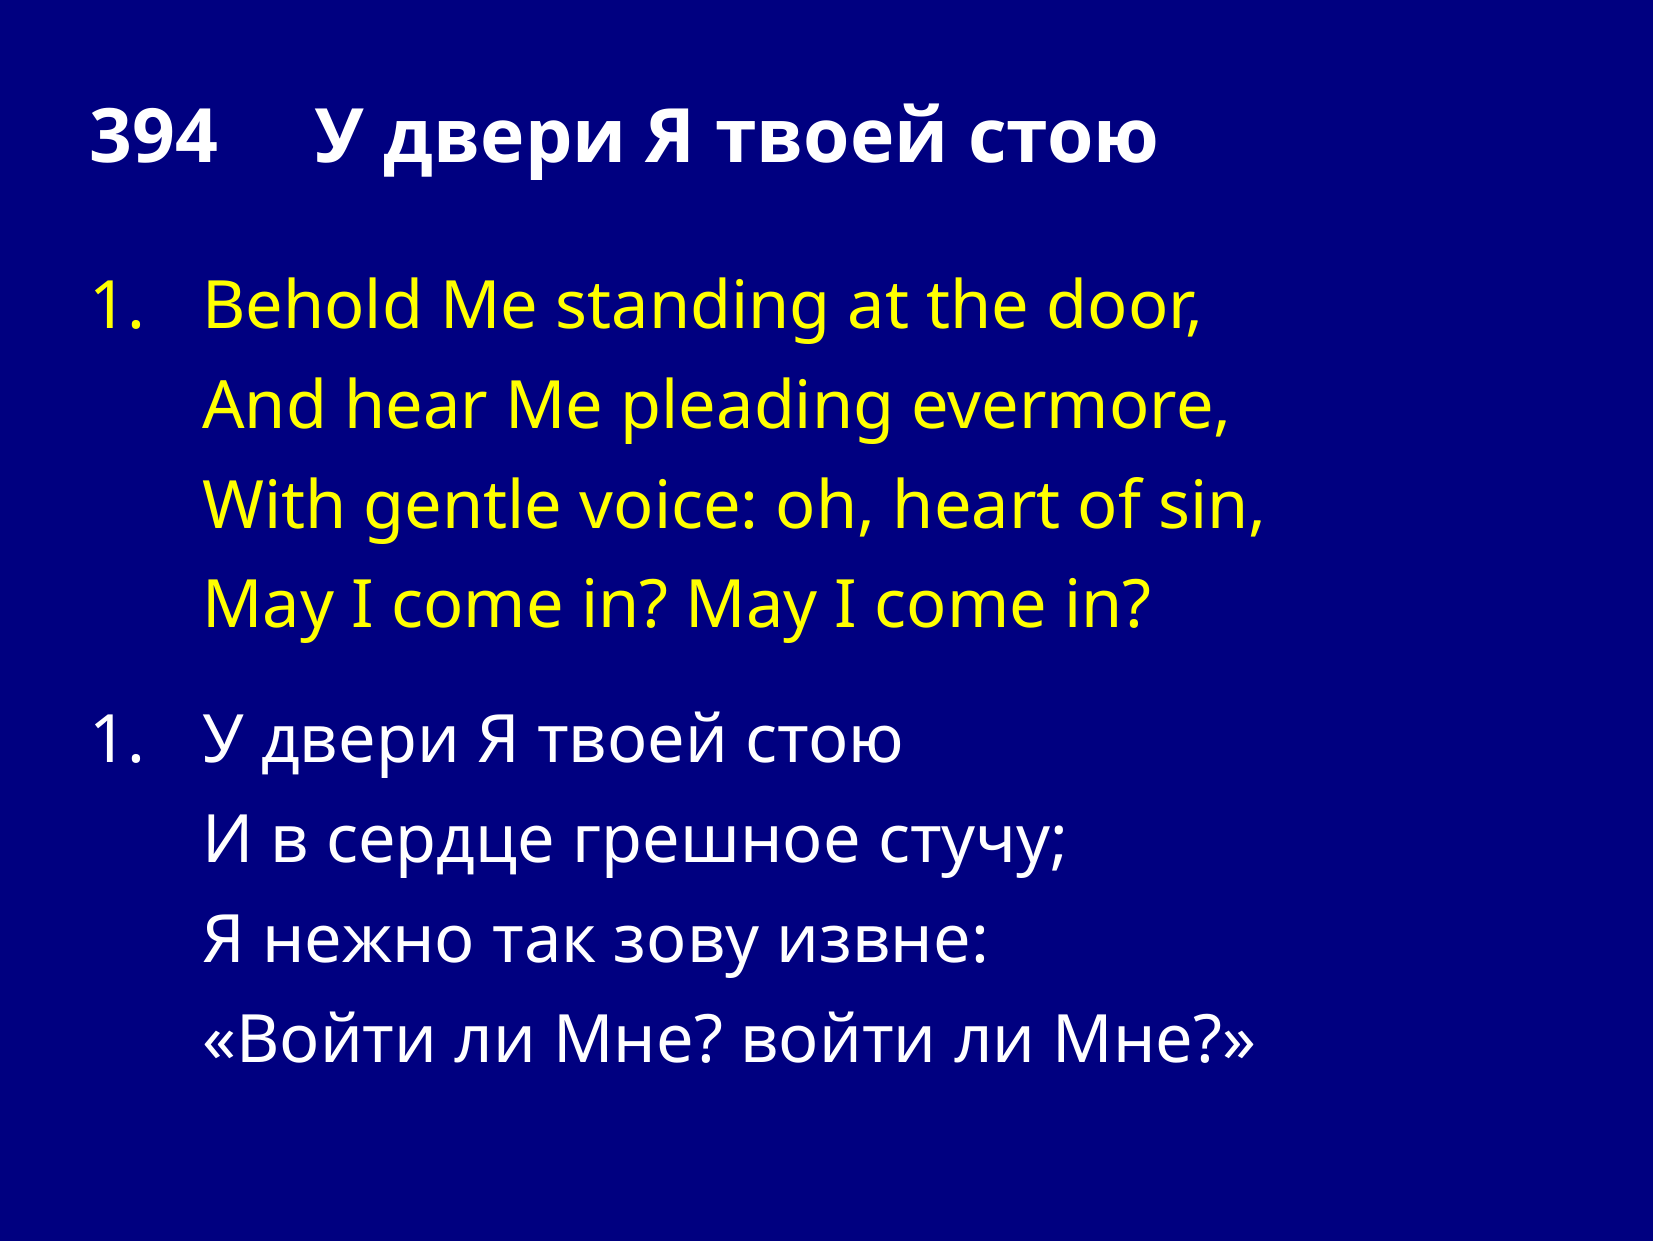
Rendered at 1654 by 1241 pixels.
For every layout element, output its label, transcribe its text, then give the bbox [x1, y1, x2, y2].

text_box 1. У двери Я твоей стою И в сердце грешное стучу; Я нежно так зову извне: «Войти ли Мне? войти ли Мне?» [75, 675, 1576, 1163]
text_box 394 У двери Я твоей стою [75, 75, 1576, 188]
text_box 1. Behold Me standing at the door, And hear Me pleading evermore, With gentle voice: oh, heart of sin, May I come in? May I come in? [75, 188, 1576, 638]
